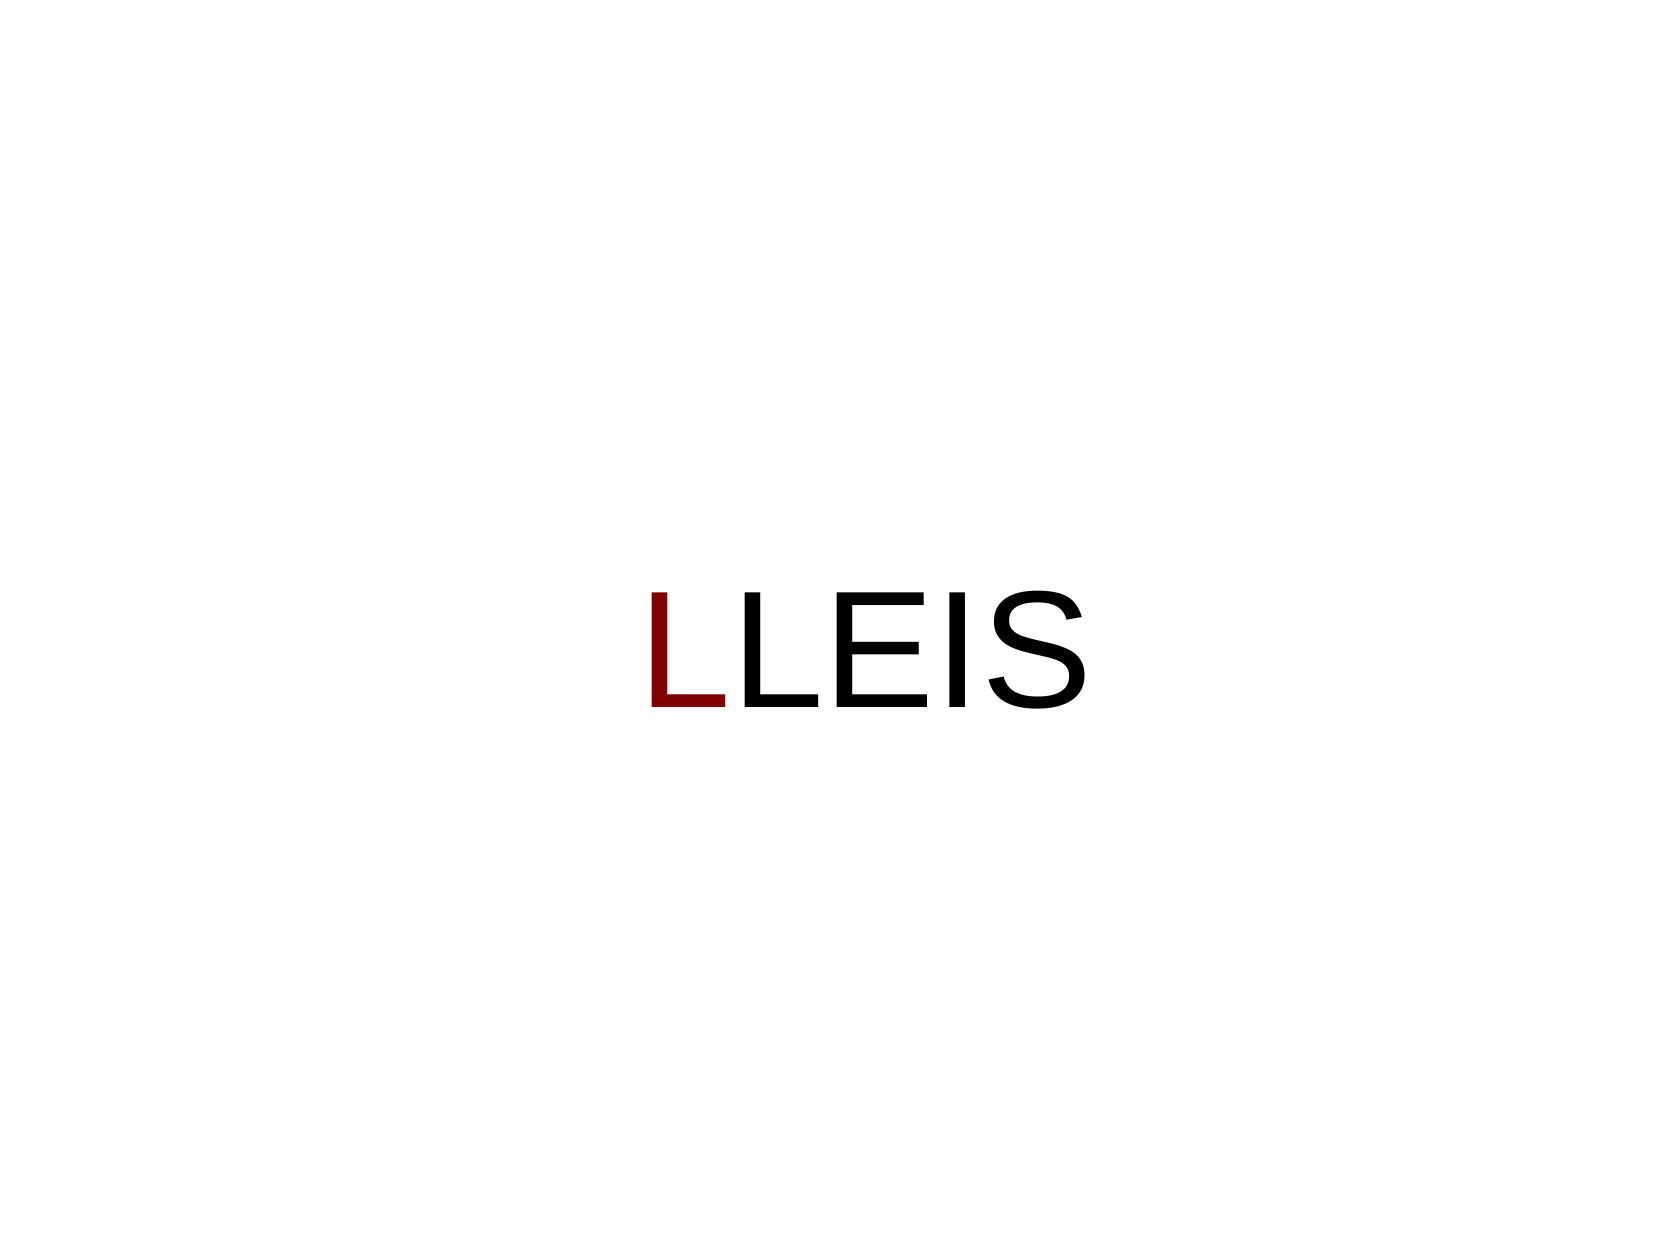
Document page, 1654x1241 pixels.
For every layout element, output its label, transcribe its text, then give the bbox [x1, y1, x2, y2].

list LLEIS [82, 290, 1571, 1010]
